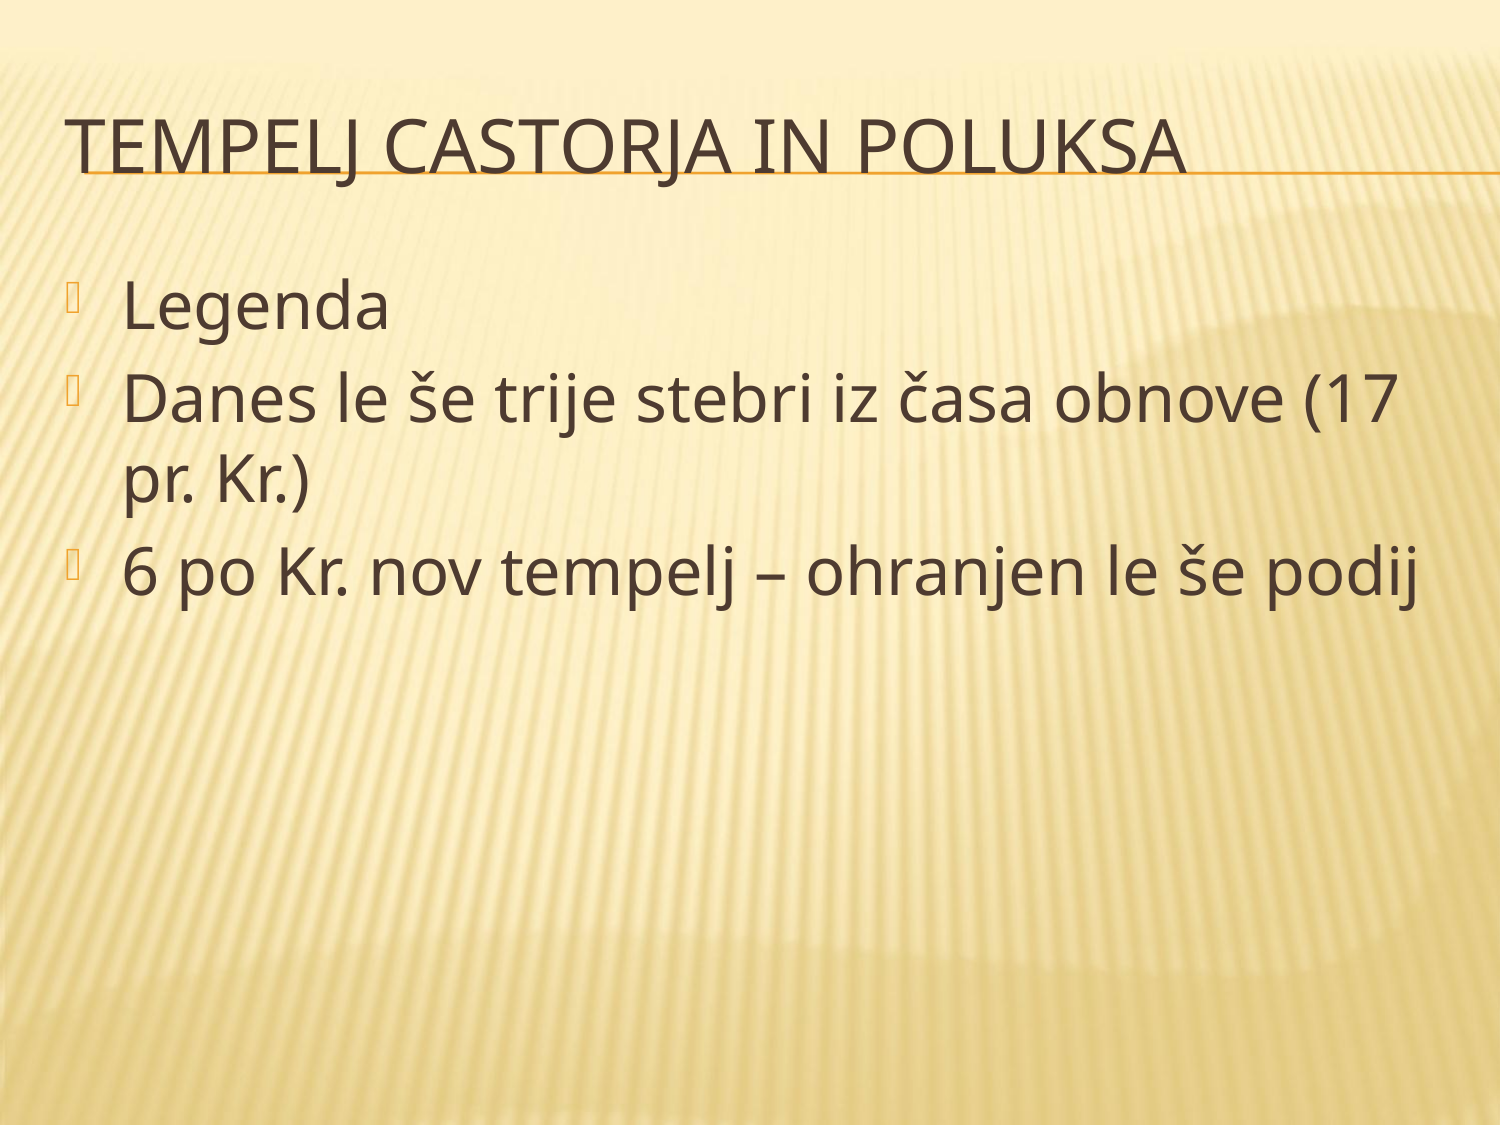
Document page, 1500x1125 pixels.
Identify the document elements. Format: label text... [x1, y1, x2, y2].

picture [0, 0, 1500, 1125]
list Legenda Danes le še trije stebri iz časa obnove (17 pr. Kr.) 6 po Kr. nov tempelj – ohranjen le še podij [50, 254, 1475, 998]
title Tempelj castorja in poluksa [50, 75, 1475, 213]
